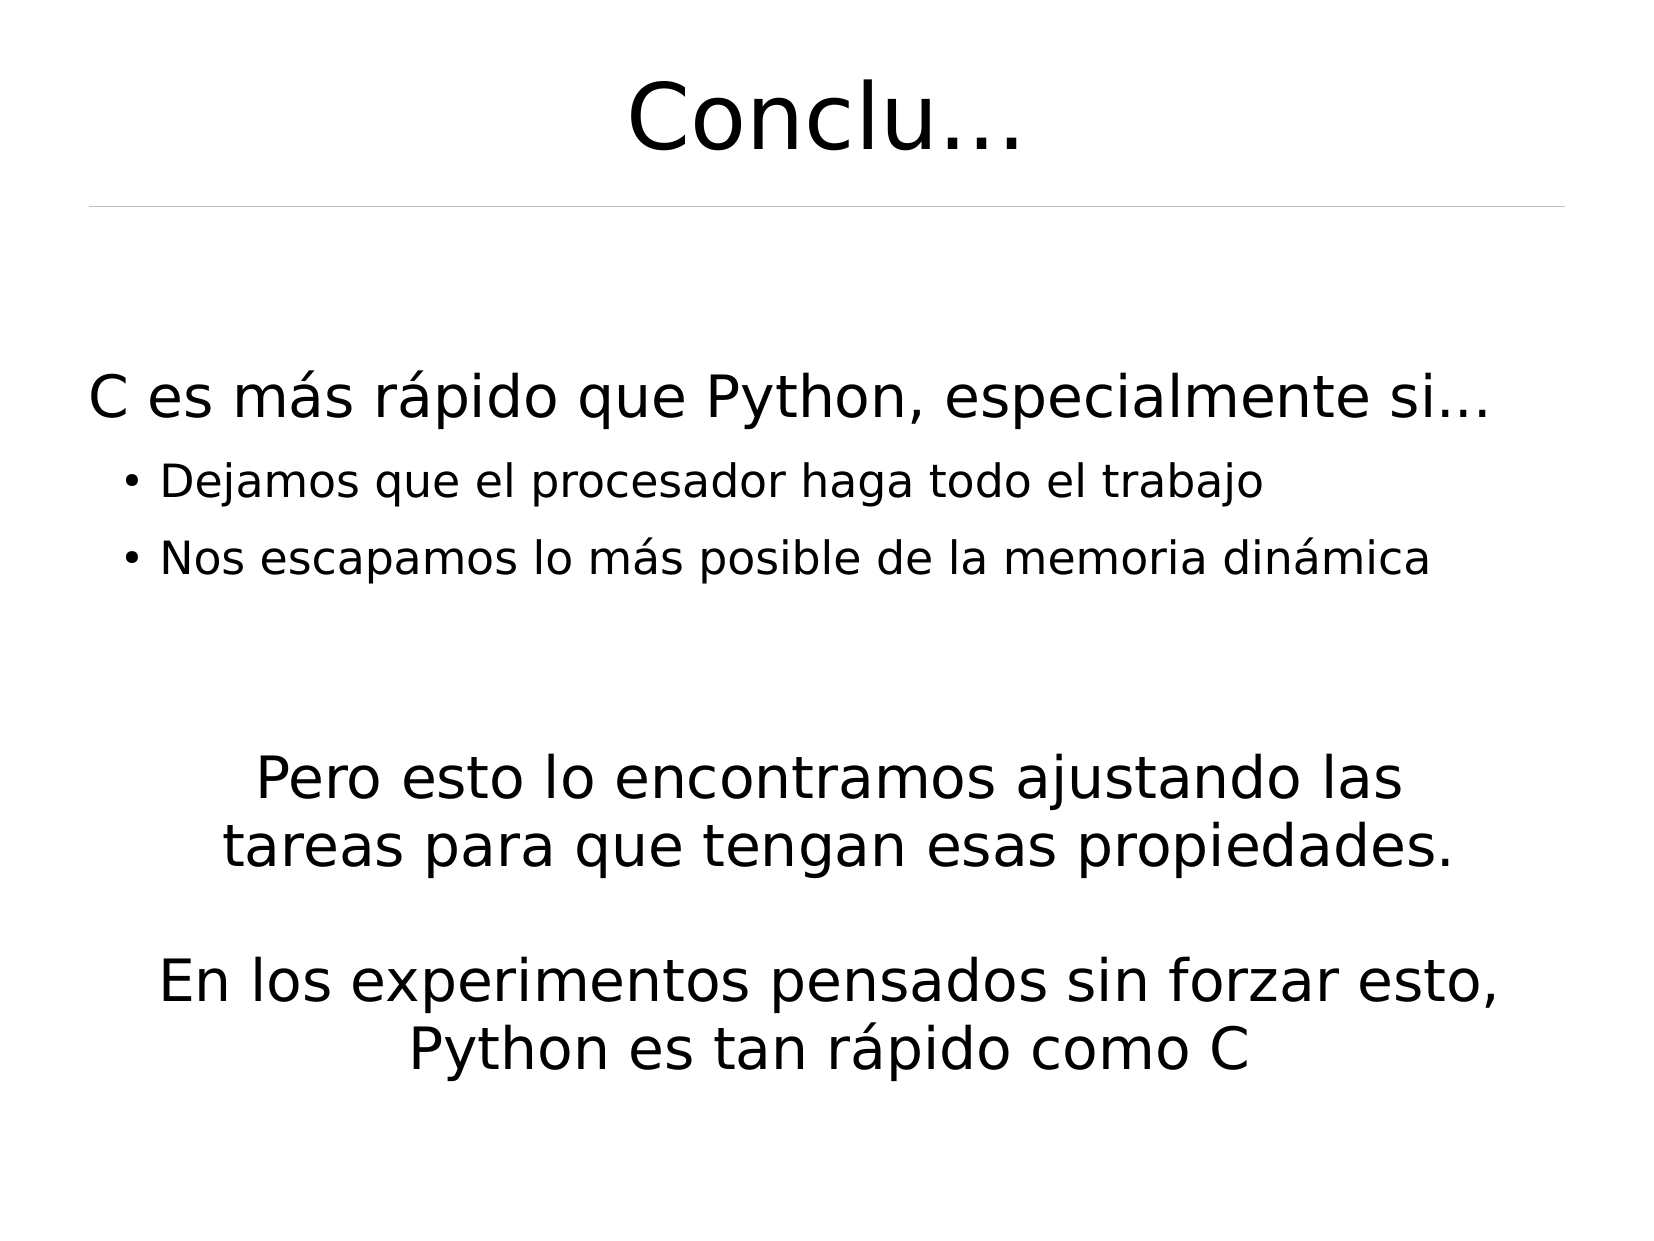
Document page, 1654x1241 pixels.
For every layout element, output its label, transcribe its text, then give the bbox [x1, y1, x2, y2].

subtitle C es más rápido que Python, especialmente si... Dejamos que el procesador haga todo el trabajo Nos escapamos lo más posible de la memoria dinámica Pero esto lo encontramos ajustando las tareas para que tengan esas propiedades. En los experimentos pensados sin forzar esto, Python es tan rápido como C [88, 206, 1571, 1241]
title Conclu... [88, 29, 1565, 206]
